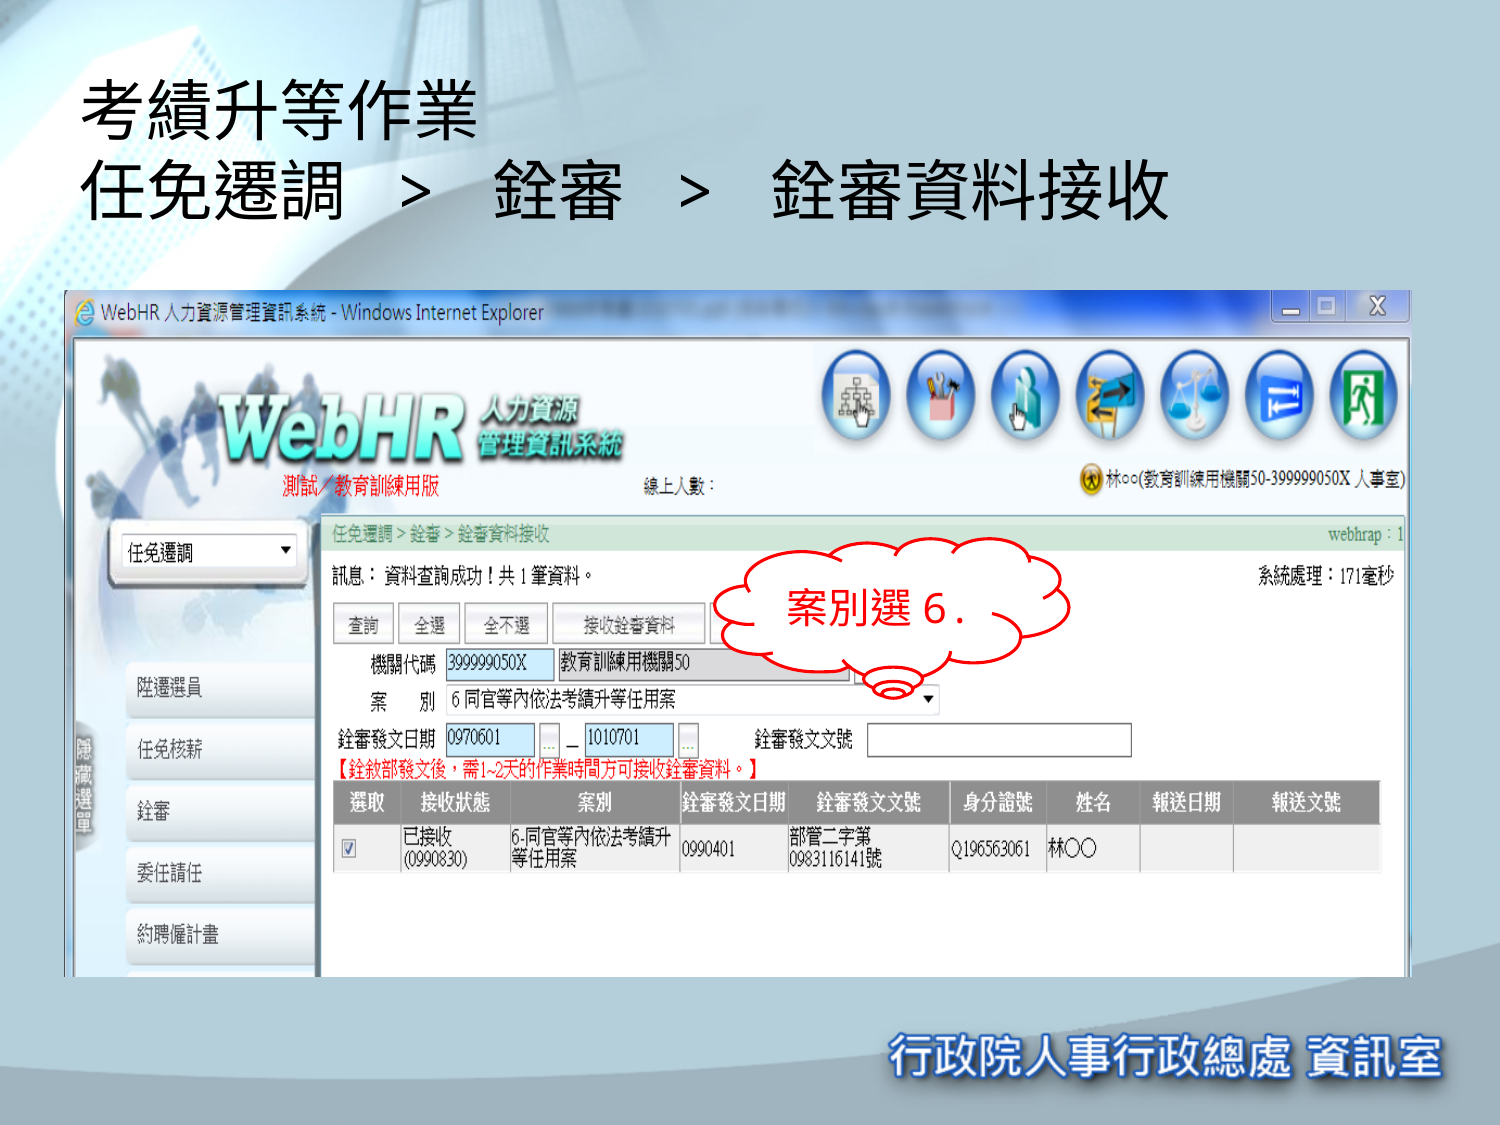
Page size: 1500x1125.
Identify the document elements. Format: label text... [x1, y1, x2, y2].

picture [0, 0, 1500, 1125]
text_box 案別選6. [714, 538, 1070, 699]
text_box 考績升等作業 任免遷調 > 銓審 > 銓審資料接收 [64, 66, 1447, 232]
